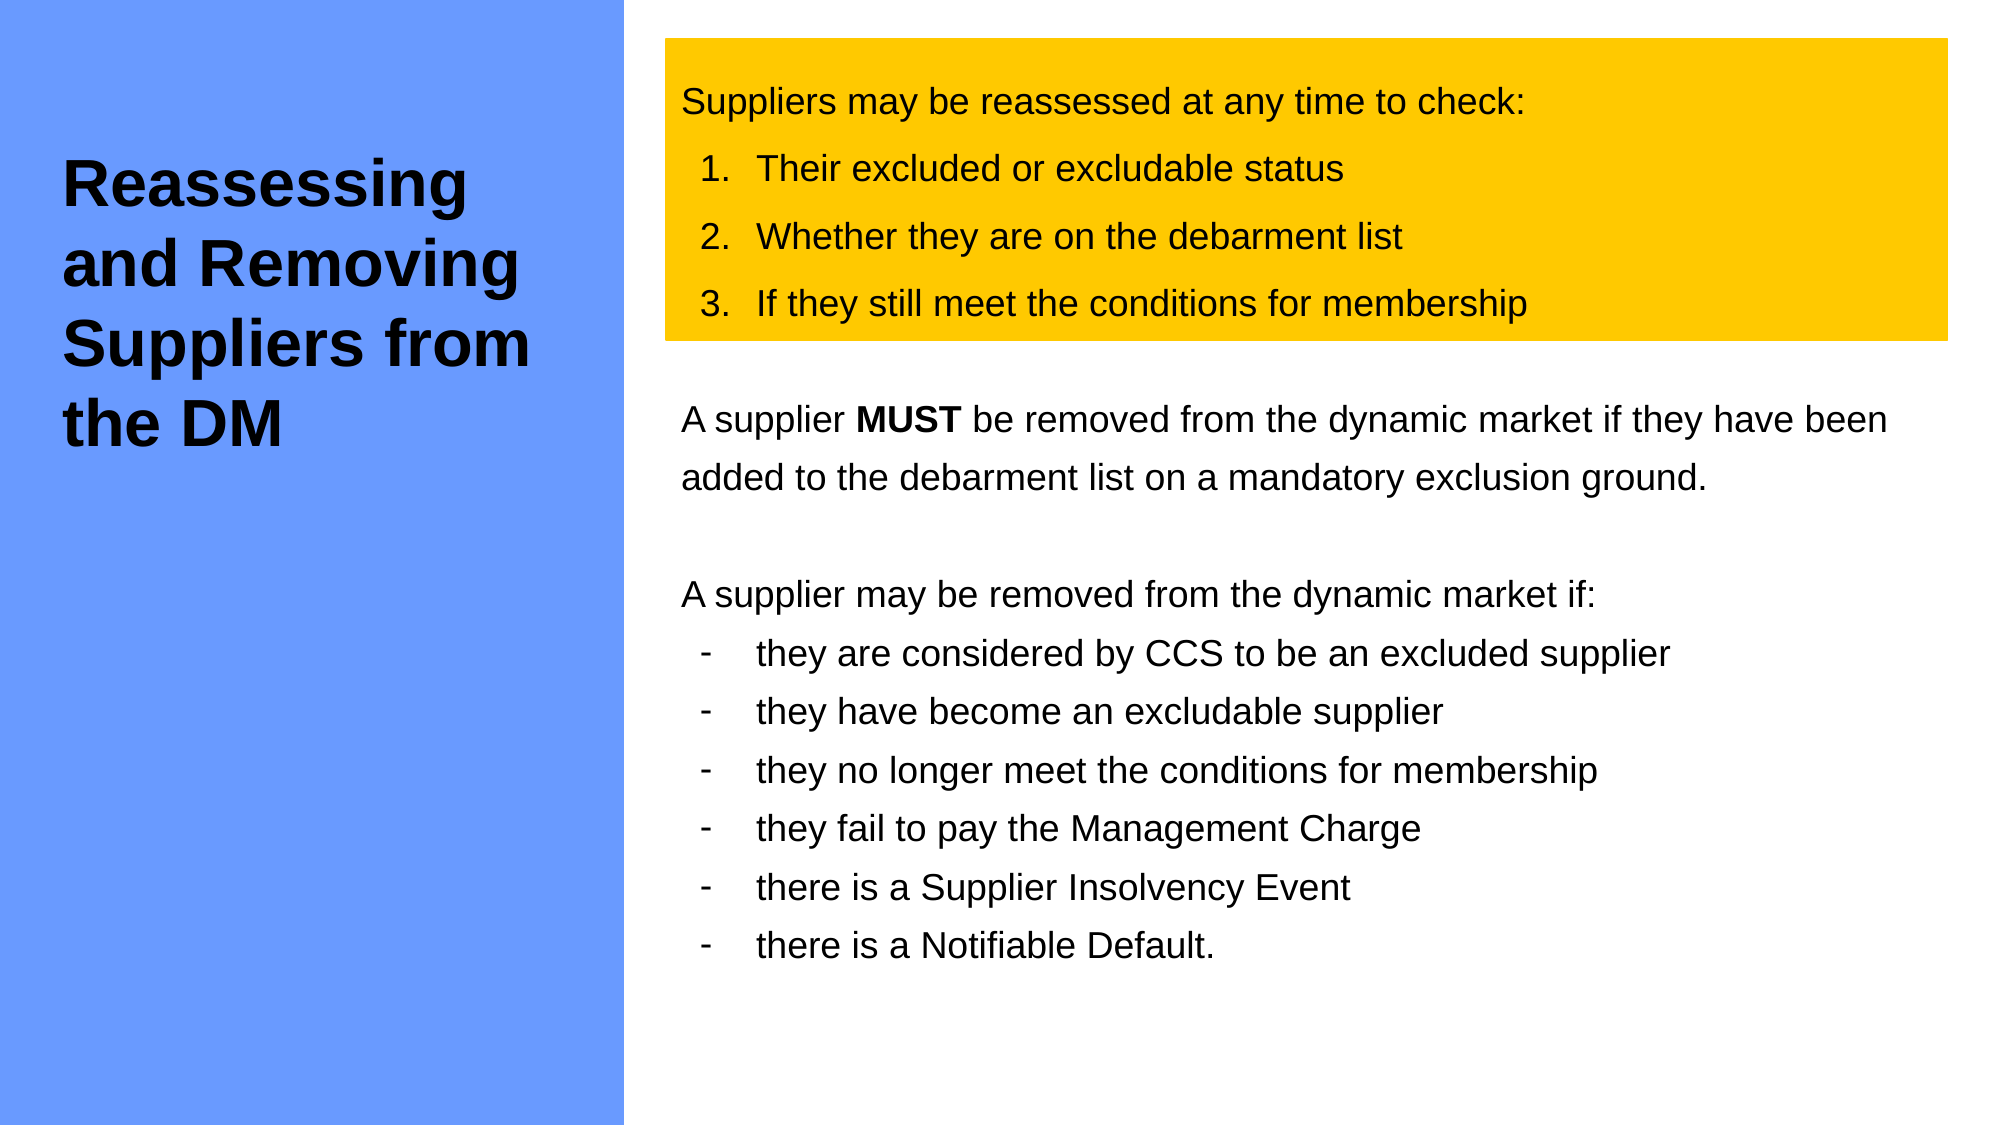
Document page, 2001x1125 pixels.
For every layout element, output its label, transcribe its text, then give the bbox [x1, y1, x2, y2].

text_box A supplier MUST be removed from the dynamic market if they have been added to the debarment list on a mandatory exclusion ground. A supplier may be removed from the dynamic market if: they are considered by CCS to be an excluded supplier they have become an excludable supplier they no longer meet the conditions for membership they fail to pay the Management Charge there is a Supplier Insolvency Event there is a Notifiable Default. [666, 366, 1948, 668]
title Reassessing and Removing Suppliers from the DM [62, 139, 564, 279]
text_box Suppliers may be reassessed at any time to check: Their excluded or excludable status Whether they are on the debarment list If they still meet the conditions for membership [666, 39, 1948, 340]
